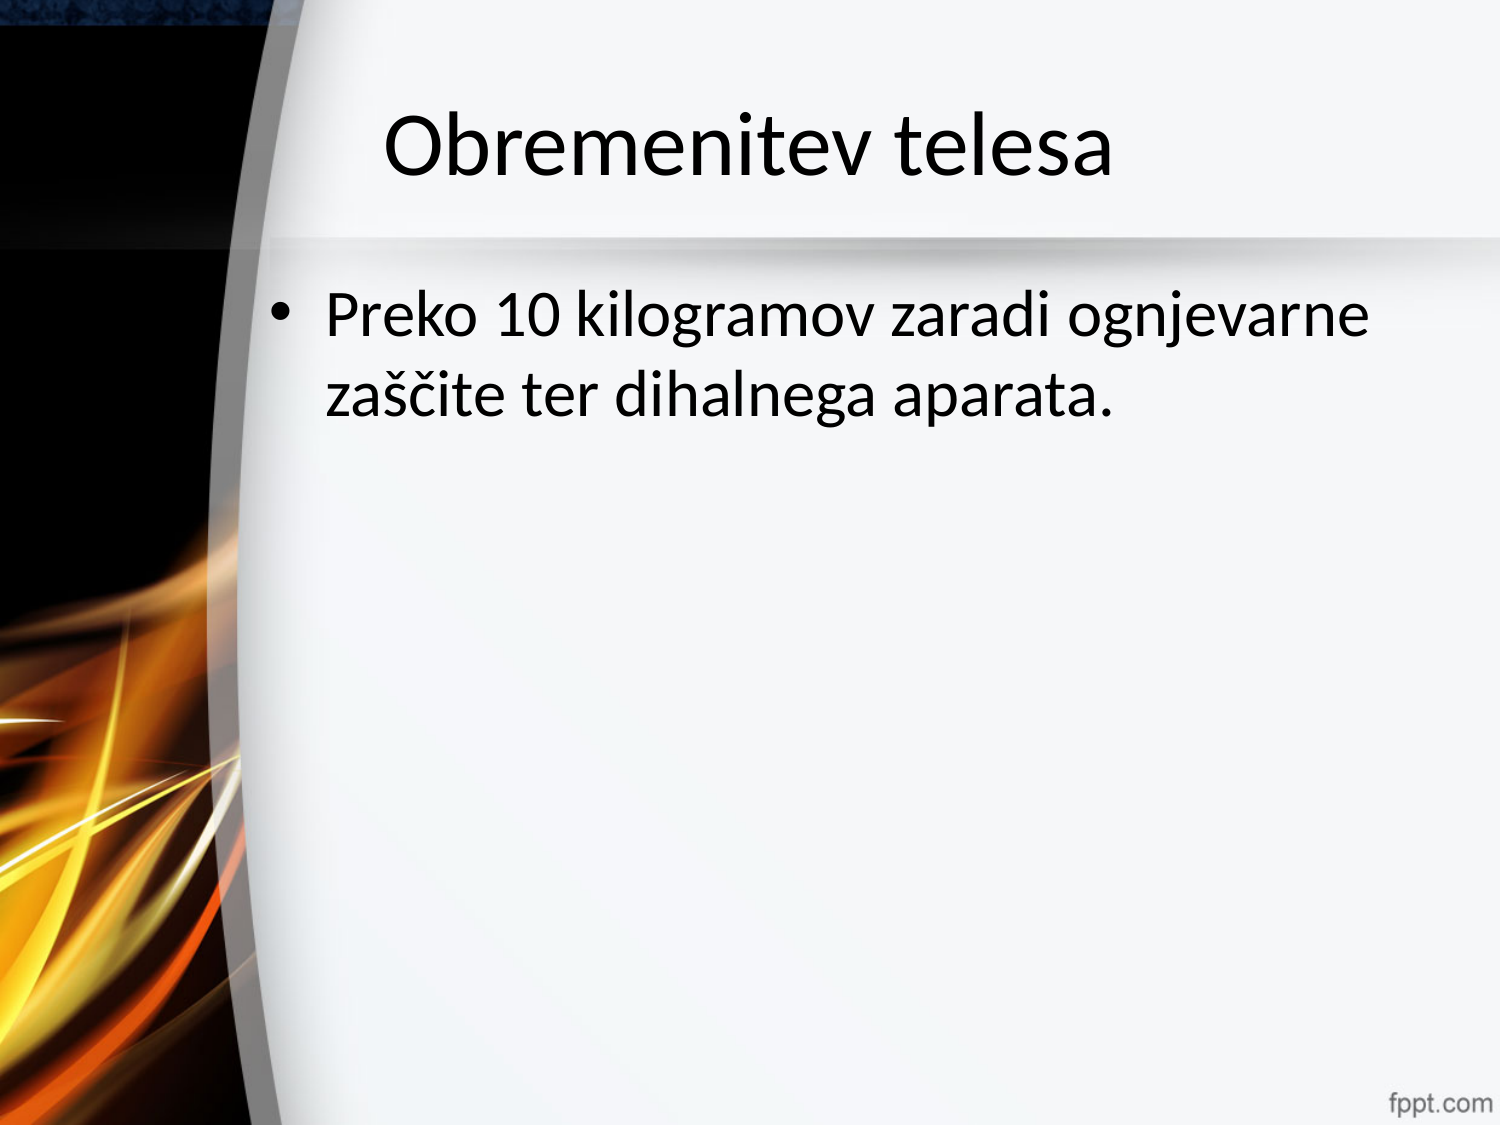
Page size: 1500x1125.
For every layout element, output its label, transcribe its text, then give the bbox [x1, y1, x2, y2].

title Obremenitev telesa [75, 45, 1425, 233]
picture [0, 0, 1500, 1125]
list Preko 10 kilogramov zaradi ognjevarne zaščite ter dihalnega aparata. [253, 262, 1425, 1005]
